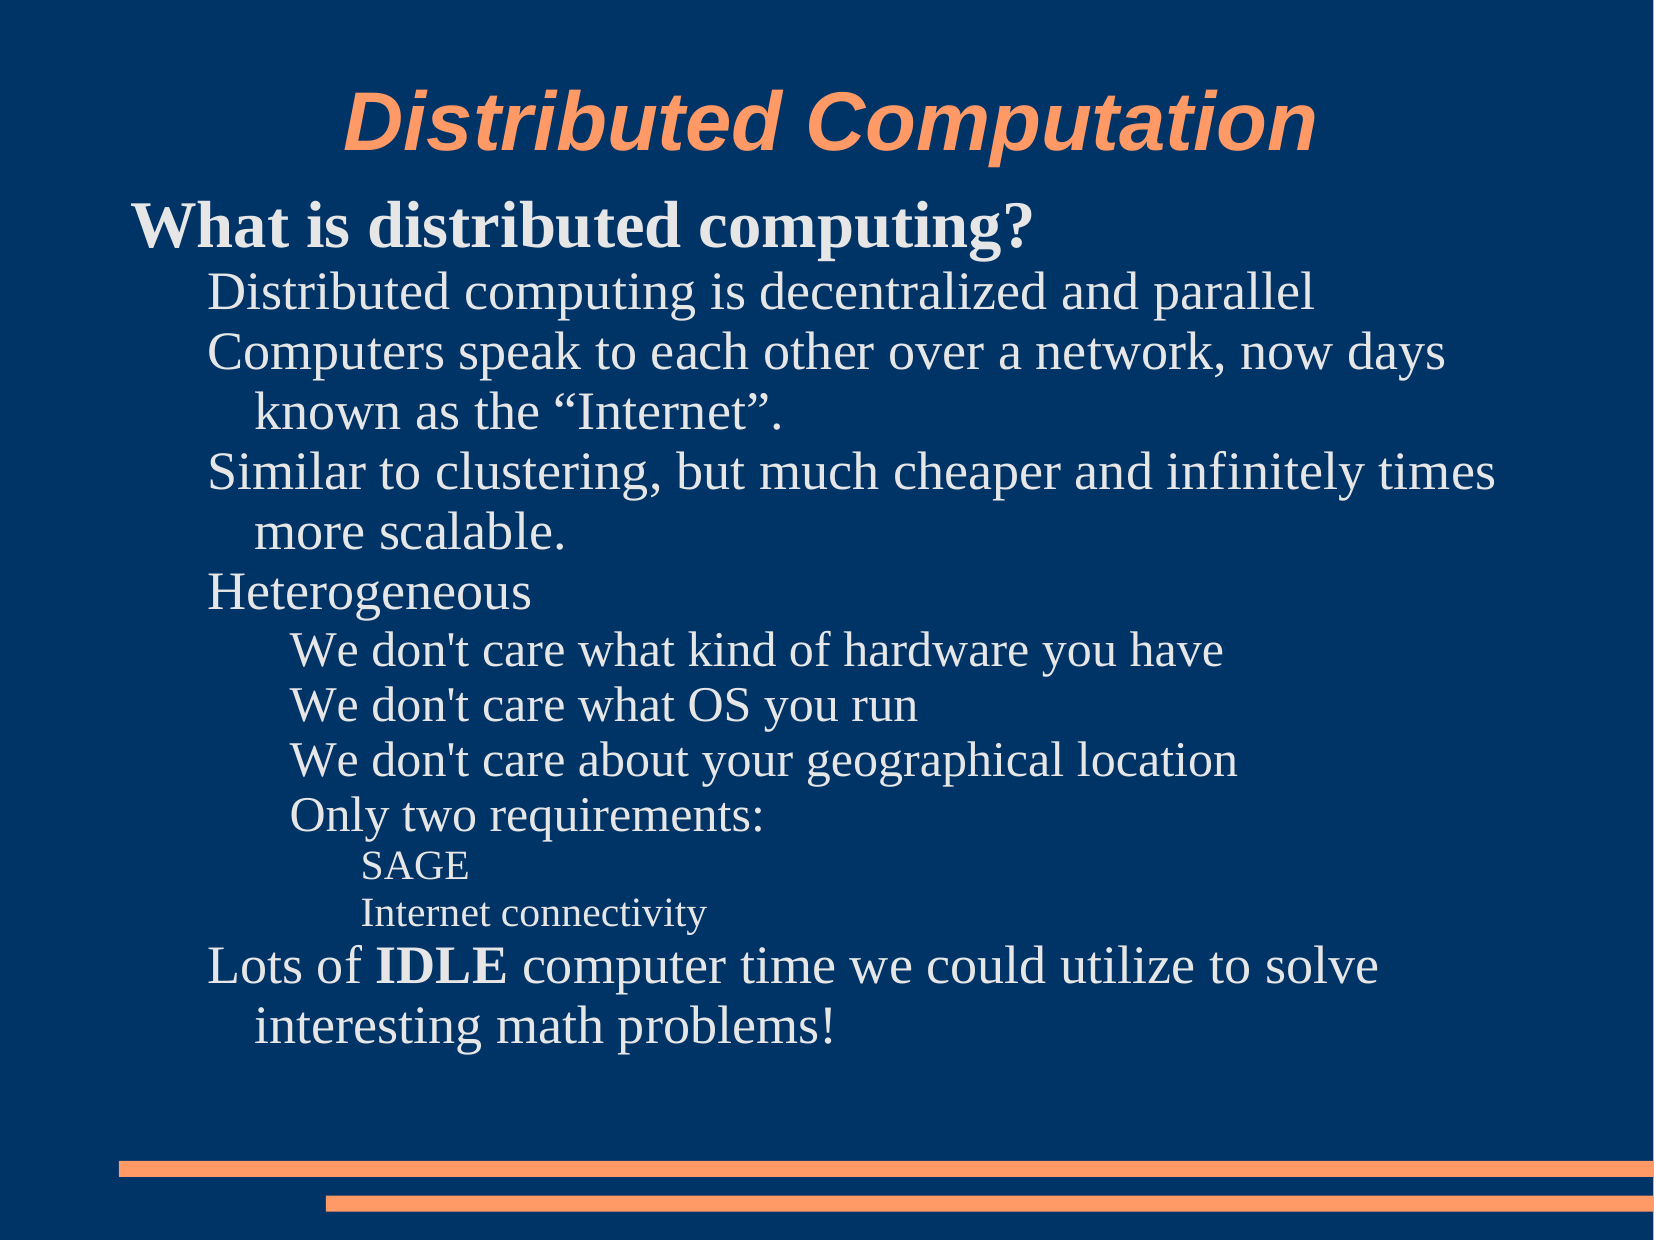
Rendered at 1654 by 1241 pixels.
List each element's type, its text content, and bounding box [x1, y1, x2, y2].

title Distributed Computation [125, 17, 1538, 187]
list What is distributed computing? Distributed computing is decentralized and parallel Computers speak to each other over a network, now days known as the “Internet”. Similar to clustering, but much cheaper and infinitely times more scalable. Heterogeneous We don't care what kind of hardware you have We don't care what OS you run We don't care about your geographical location Only two requirements: SAGE Internet connectivity Lots of IDLE computer time we could utilize to solve interesting math problems! [112, 187, 1552, 1070]
